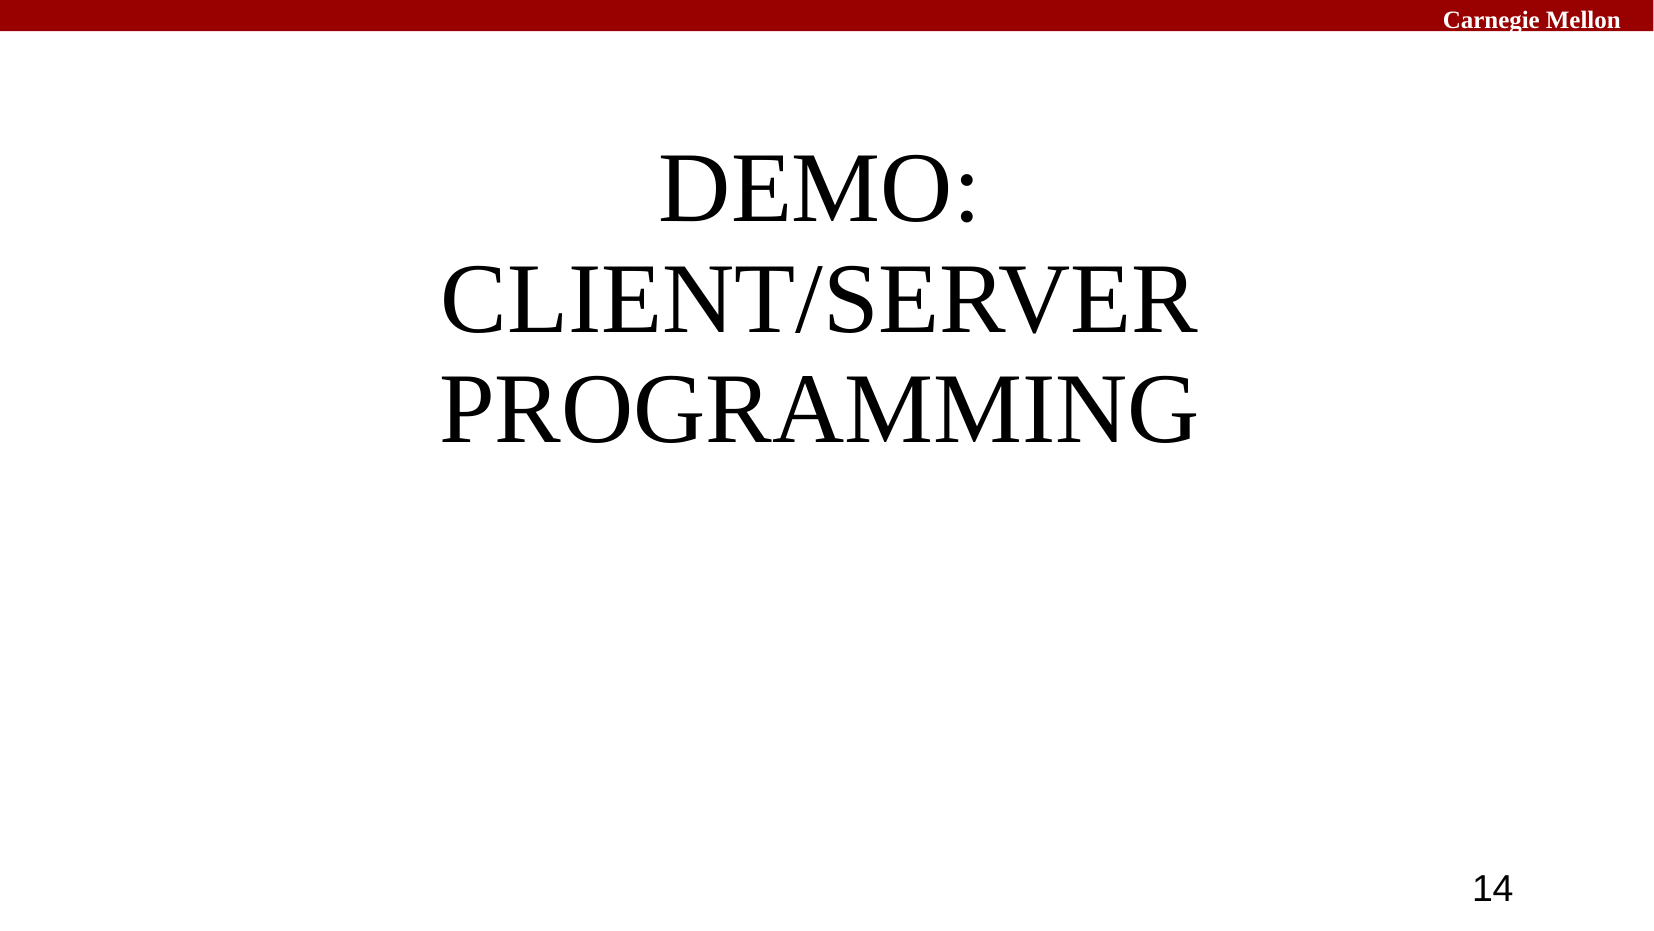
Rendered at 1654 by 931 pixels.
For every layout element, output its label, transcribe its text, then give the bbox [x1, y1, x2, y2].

subtitle DEMO: CLIENT/SERVER PROGRAMMING [64, 58, 1576, 538]
